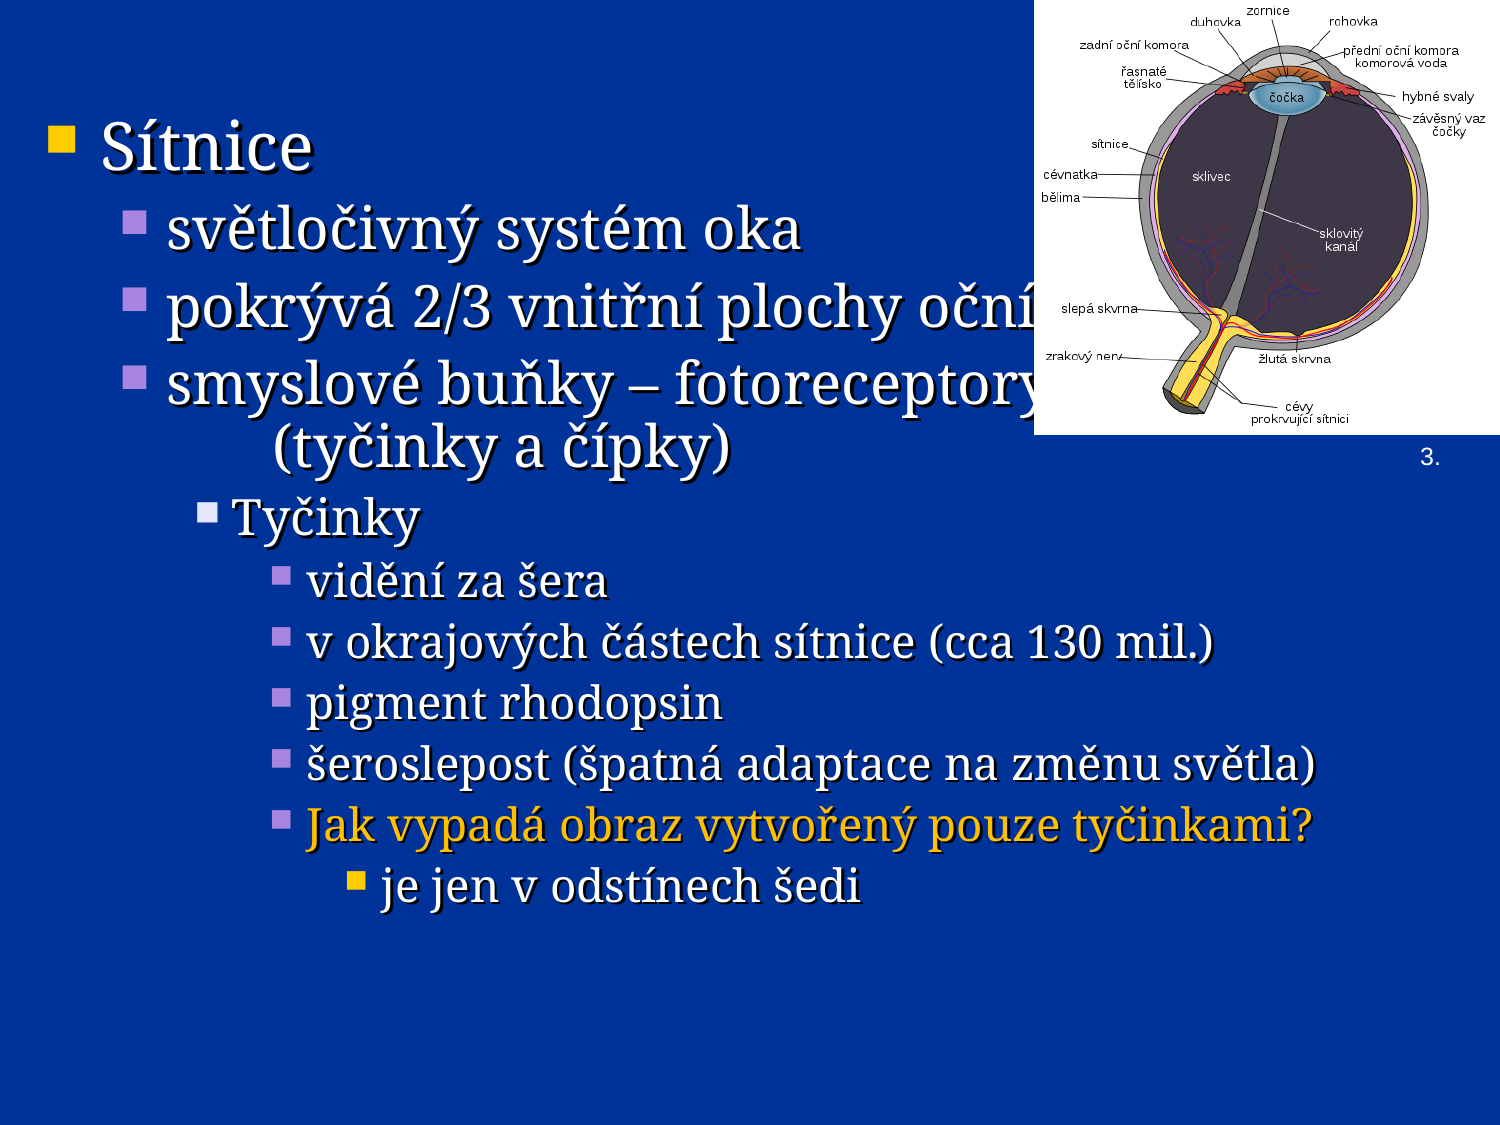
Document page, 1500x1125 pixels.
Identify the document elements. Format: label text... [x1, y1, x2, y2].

picture [1033, 0, 1500, 436]
text_box 3. [1405, 432, 1500, 478]
list Sítnice světločivný systém oka pokrývá 2/3 vnitřní plochy oční koule smyslové buňky – fotoreceptory (tyčinky a čípky) Tyčinky vidění za šera v okrajových částech sítnice (cca 130 mil.) pigment rhodopsin šeroslepost (špatná adaptace na změnu světla) Jak vypadá obraz vytvořený pouze tyčinkami? je jen v odstínech šedi [29, 105, 1380, 1125]
